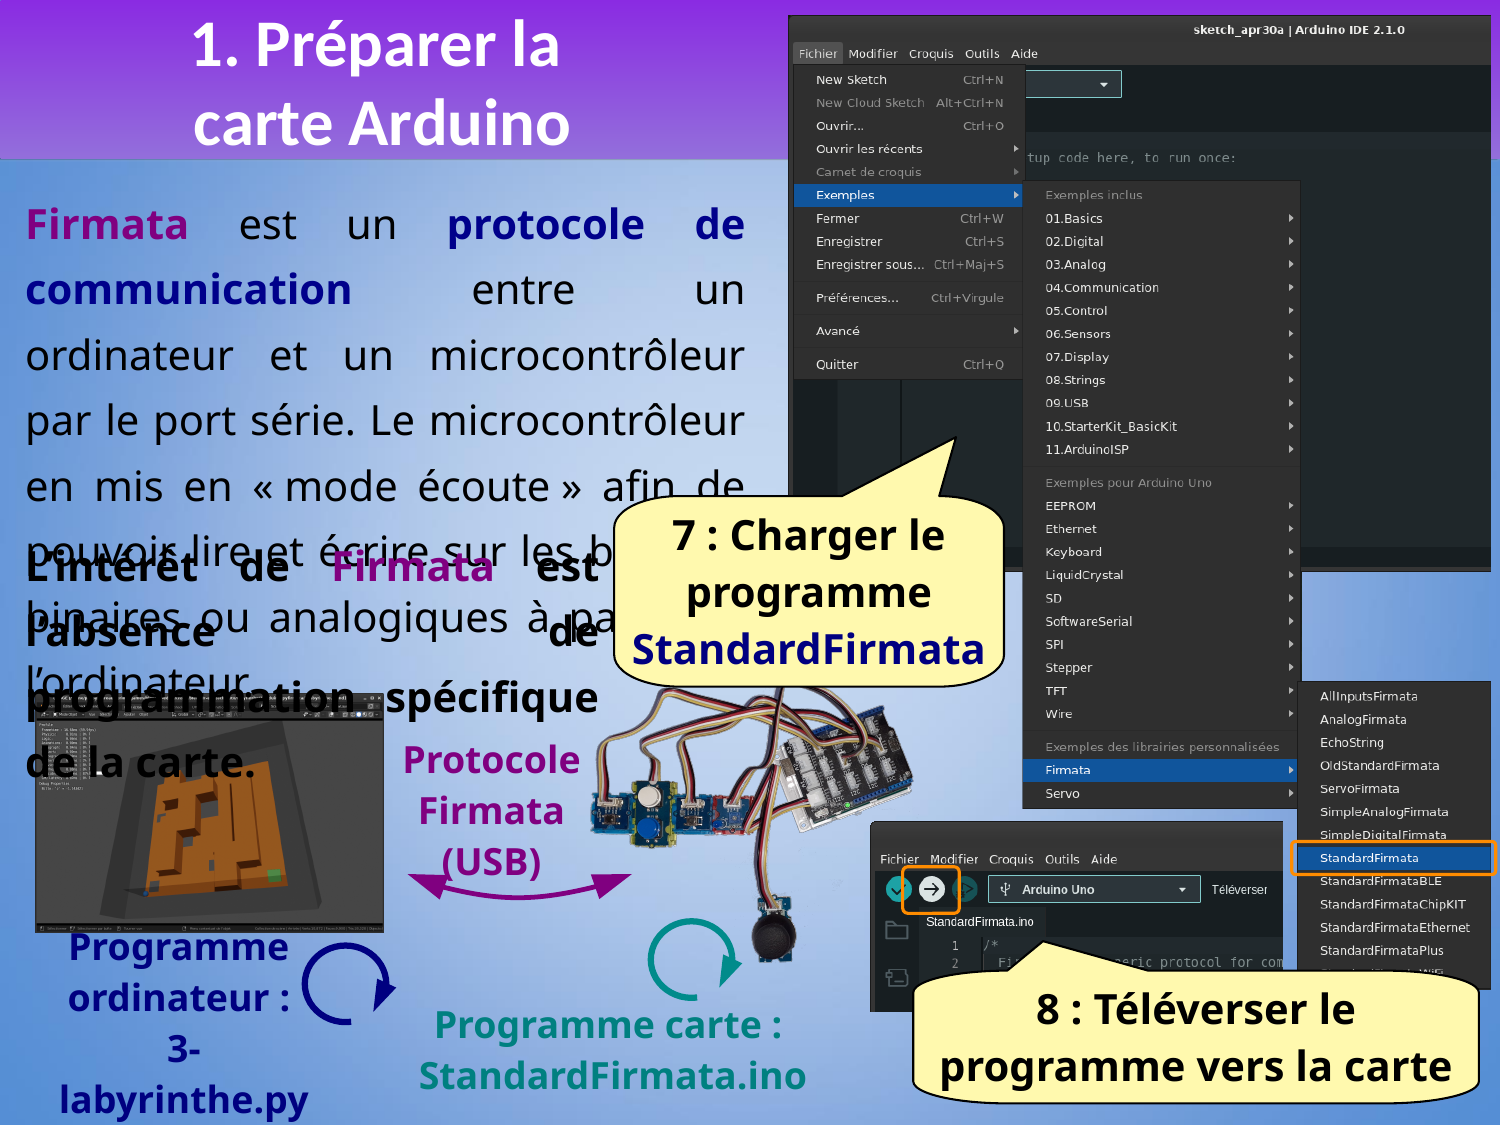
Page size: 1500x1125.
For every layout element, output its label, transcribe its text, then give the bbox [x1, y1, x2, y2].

text_box Firmata est un protocole de communication entre un ordinateur et un microcontrôleur par le port série. Le microcontrôleur en mis en « mode écoute » afin de pouvoir lire et écrire sur les broches binaires ou analogiques à partir de l’ordinateur. [10, 178, 761, 520]
text_box Protocole Firmata (USB) [383, 746, 578, 875]
text_box L’intérêt de Firmata est l’absence de programmation spécifique de la carte. [10, 520, 615, 680]
text_box 1. Préparer la carte Arduino [0, 0, 1500, 159]
text_box 8 : Téléverser le programme vers la carte [913, 941, 1479, 1104]
text_box 7 : Charger le programme StandardFirmata [615, 437, 1004, 687]
text_box Programme carte : StandardFirmata.ino [399, 985, 828, 1113]
text_box Programme ordinateur : 3-labyrinthe.py [31, 958, 336, 1086]
picture [0, 15, 1500, 1125]
